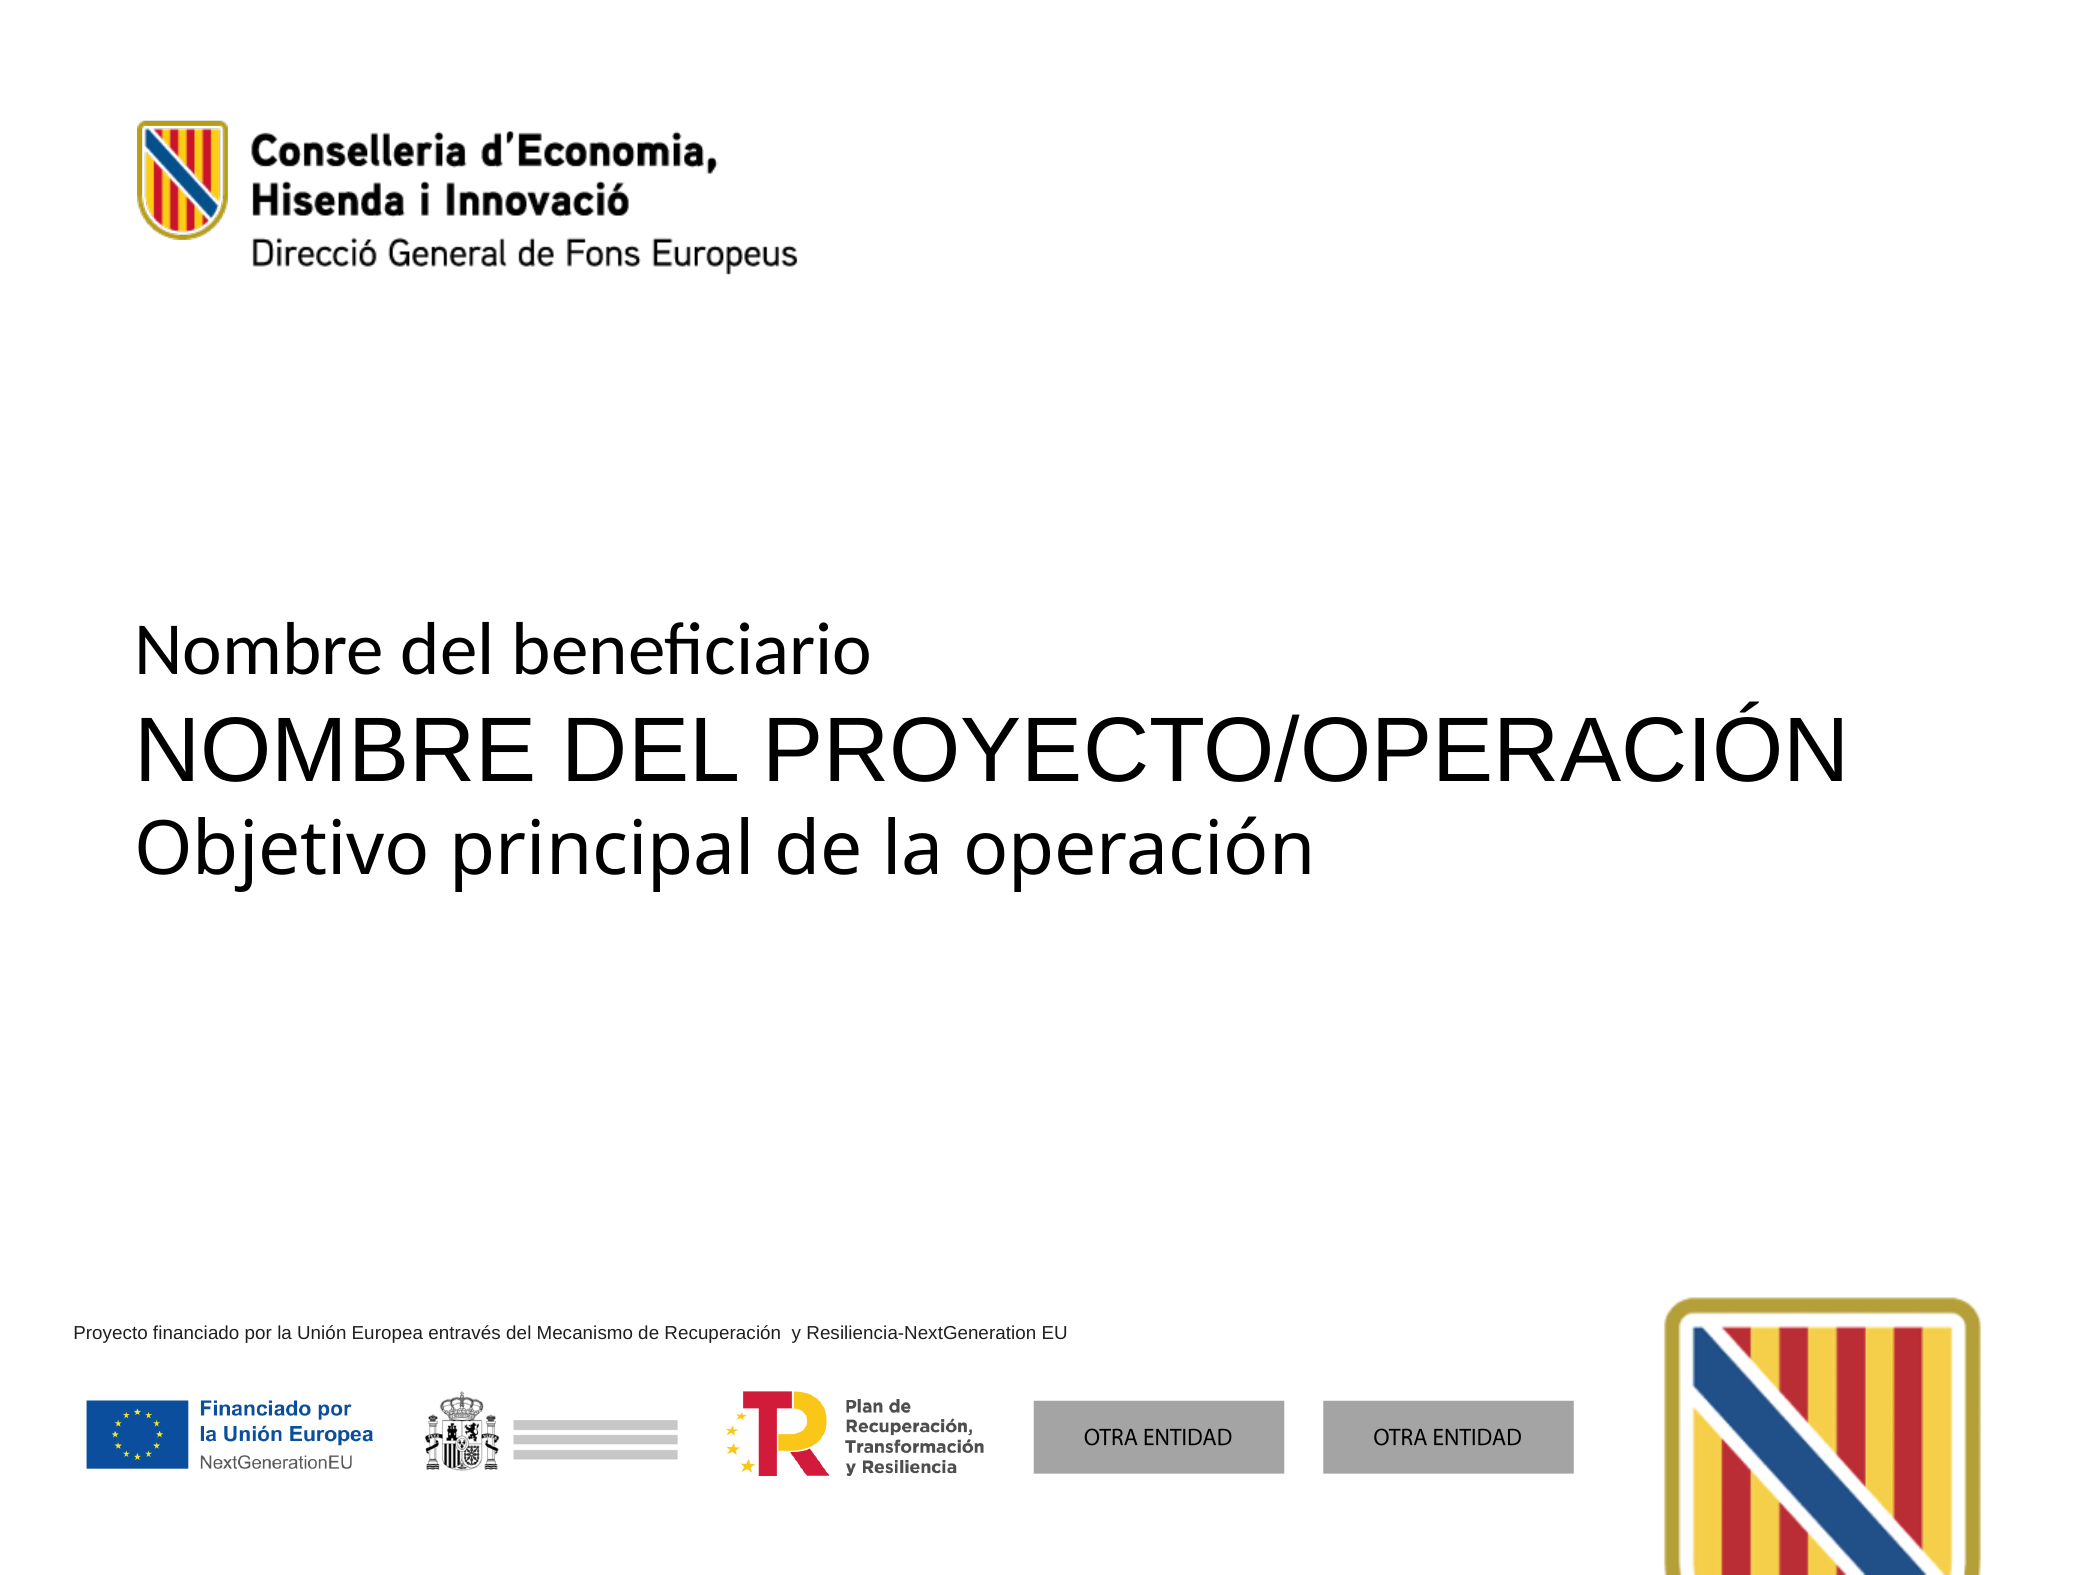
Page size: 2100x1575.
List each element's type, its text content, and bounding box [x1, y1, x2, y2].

picture [1319, 1244, 2042, 1575]
picture [0, 0, 1012, 661]
text_box Proyecto financiado por la Unión Europea entravés del Mecanismo de Recuperación y Resiliencia-NextGeneration EU [58, 1313, 1498, 1391]
text_box Nombre del beneficiario NOMBRE DEL PROYECTO/OPERACIÓN Objetivo principal de la operación [119, 591, 1996, 900]
picture [58, 1374, 1008, 1492]
picture [1029, 1395, 1291, 1480]
